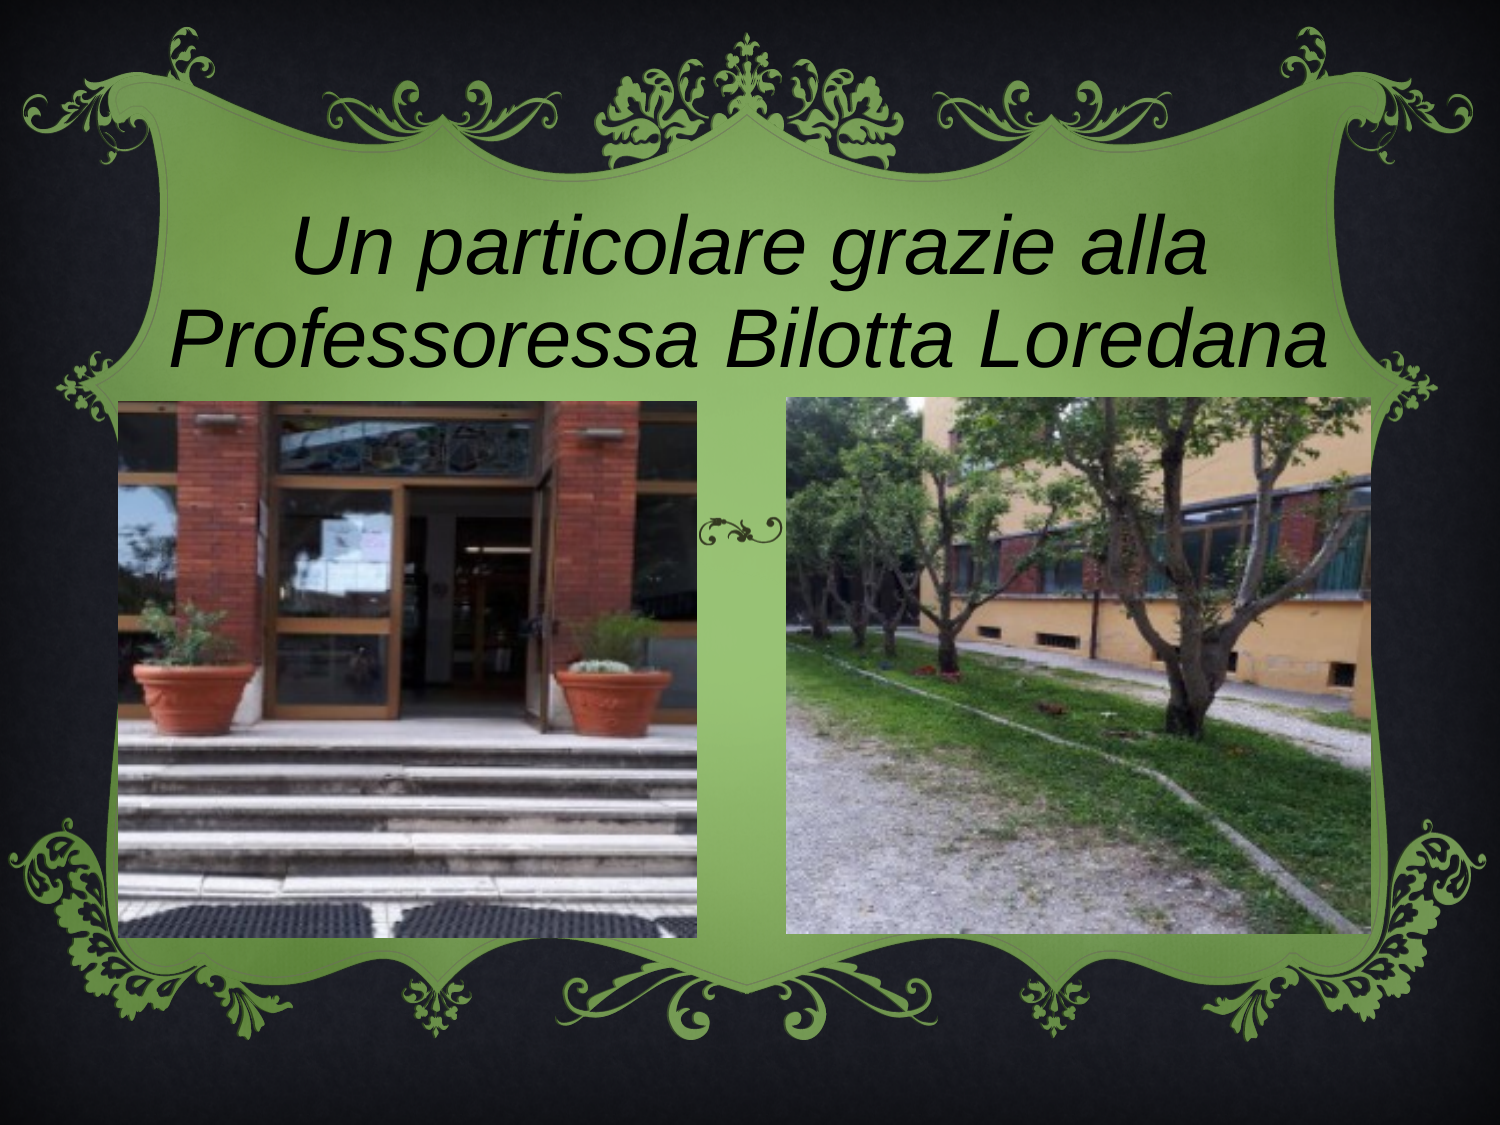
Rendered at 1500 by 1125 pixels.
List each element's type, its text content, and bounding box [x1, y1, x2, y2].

title Un particolare grazie alla Professoressa Bilotta Loredana [75, 0, 1425, 386]
picture [0, 0, 1500, 1125]
